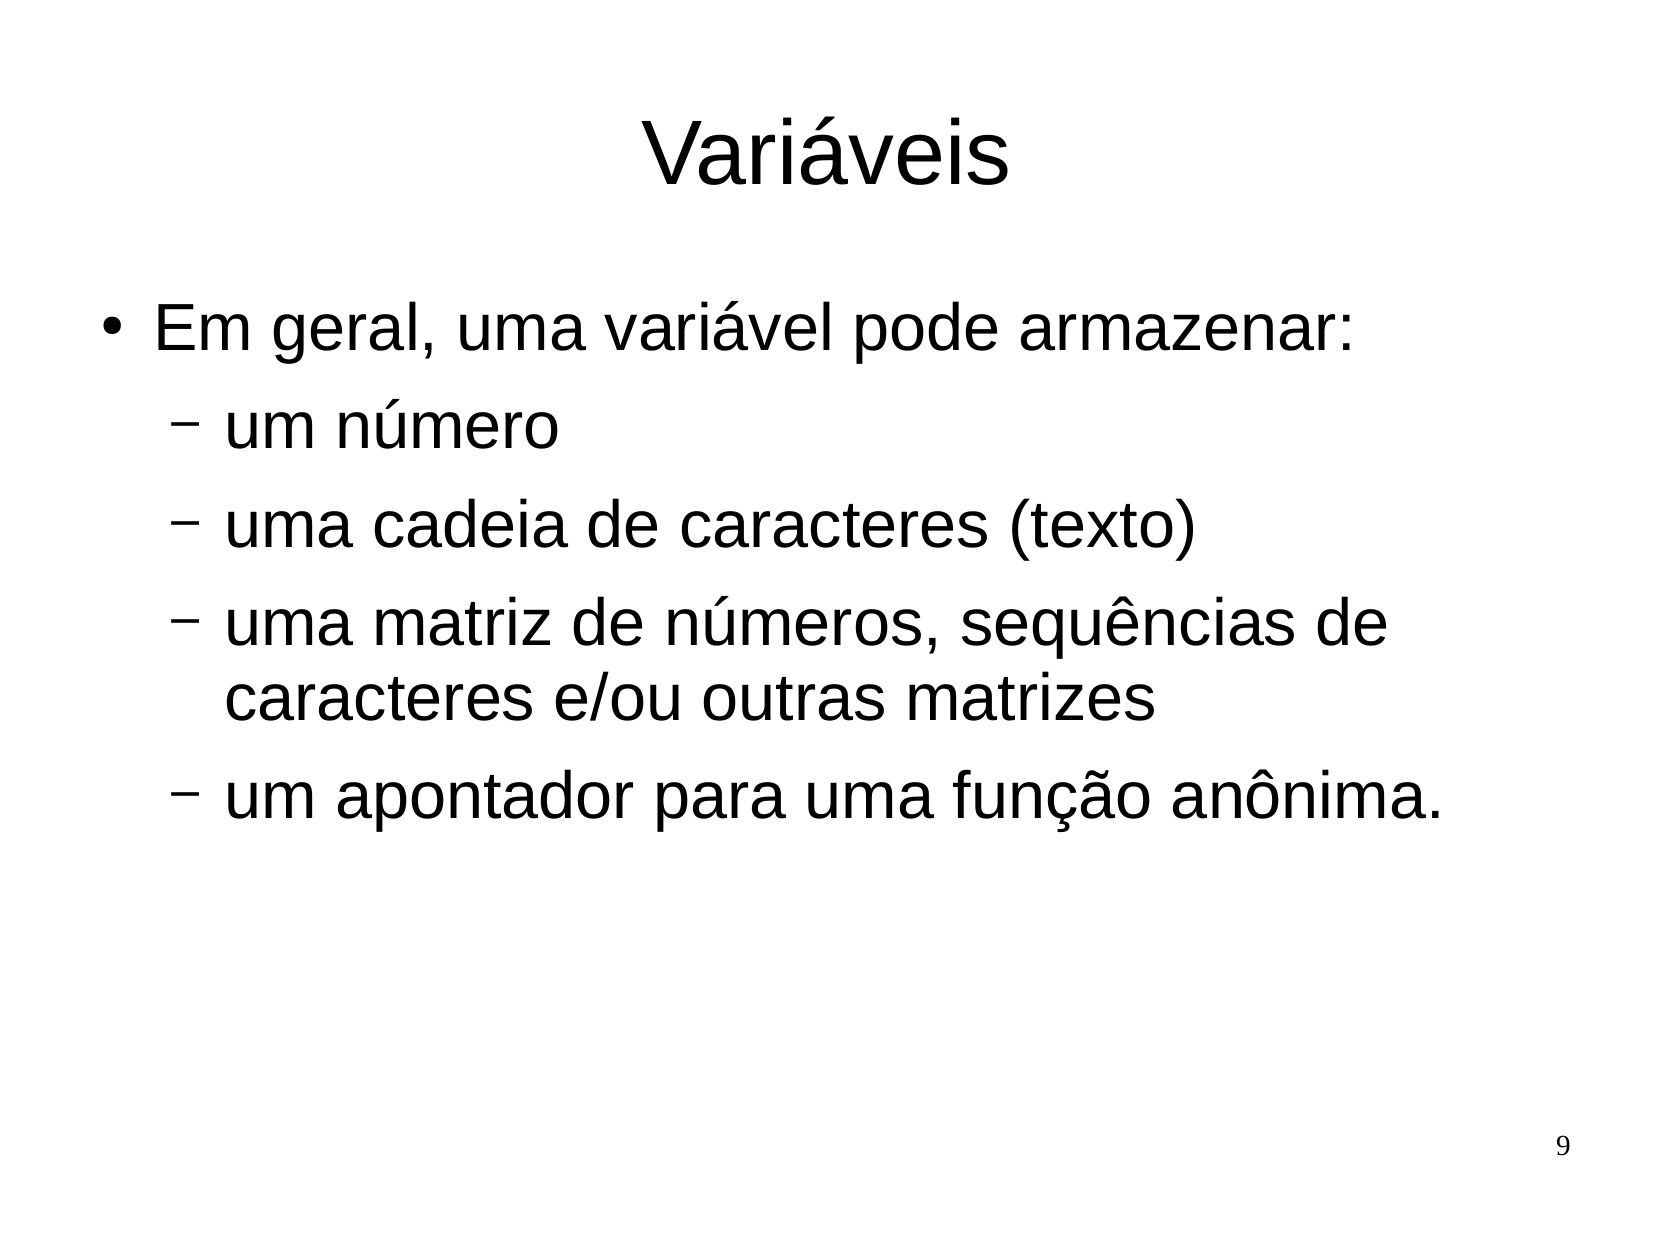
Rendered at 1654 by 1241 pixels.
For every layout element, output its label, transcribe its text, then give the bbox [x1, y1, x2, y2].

title Variáveis [82, 49, 1571, 257]
list Em geral, uma variável pode armazenar: um número uma cadeia de caracteres (texto) uma matriz de números, sequências de caracteres e/ou outras matrizes um apontador para uma função anônima. [82, 290, 1571, 1010]
